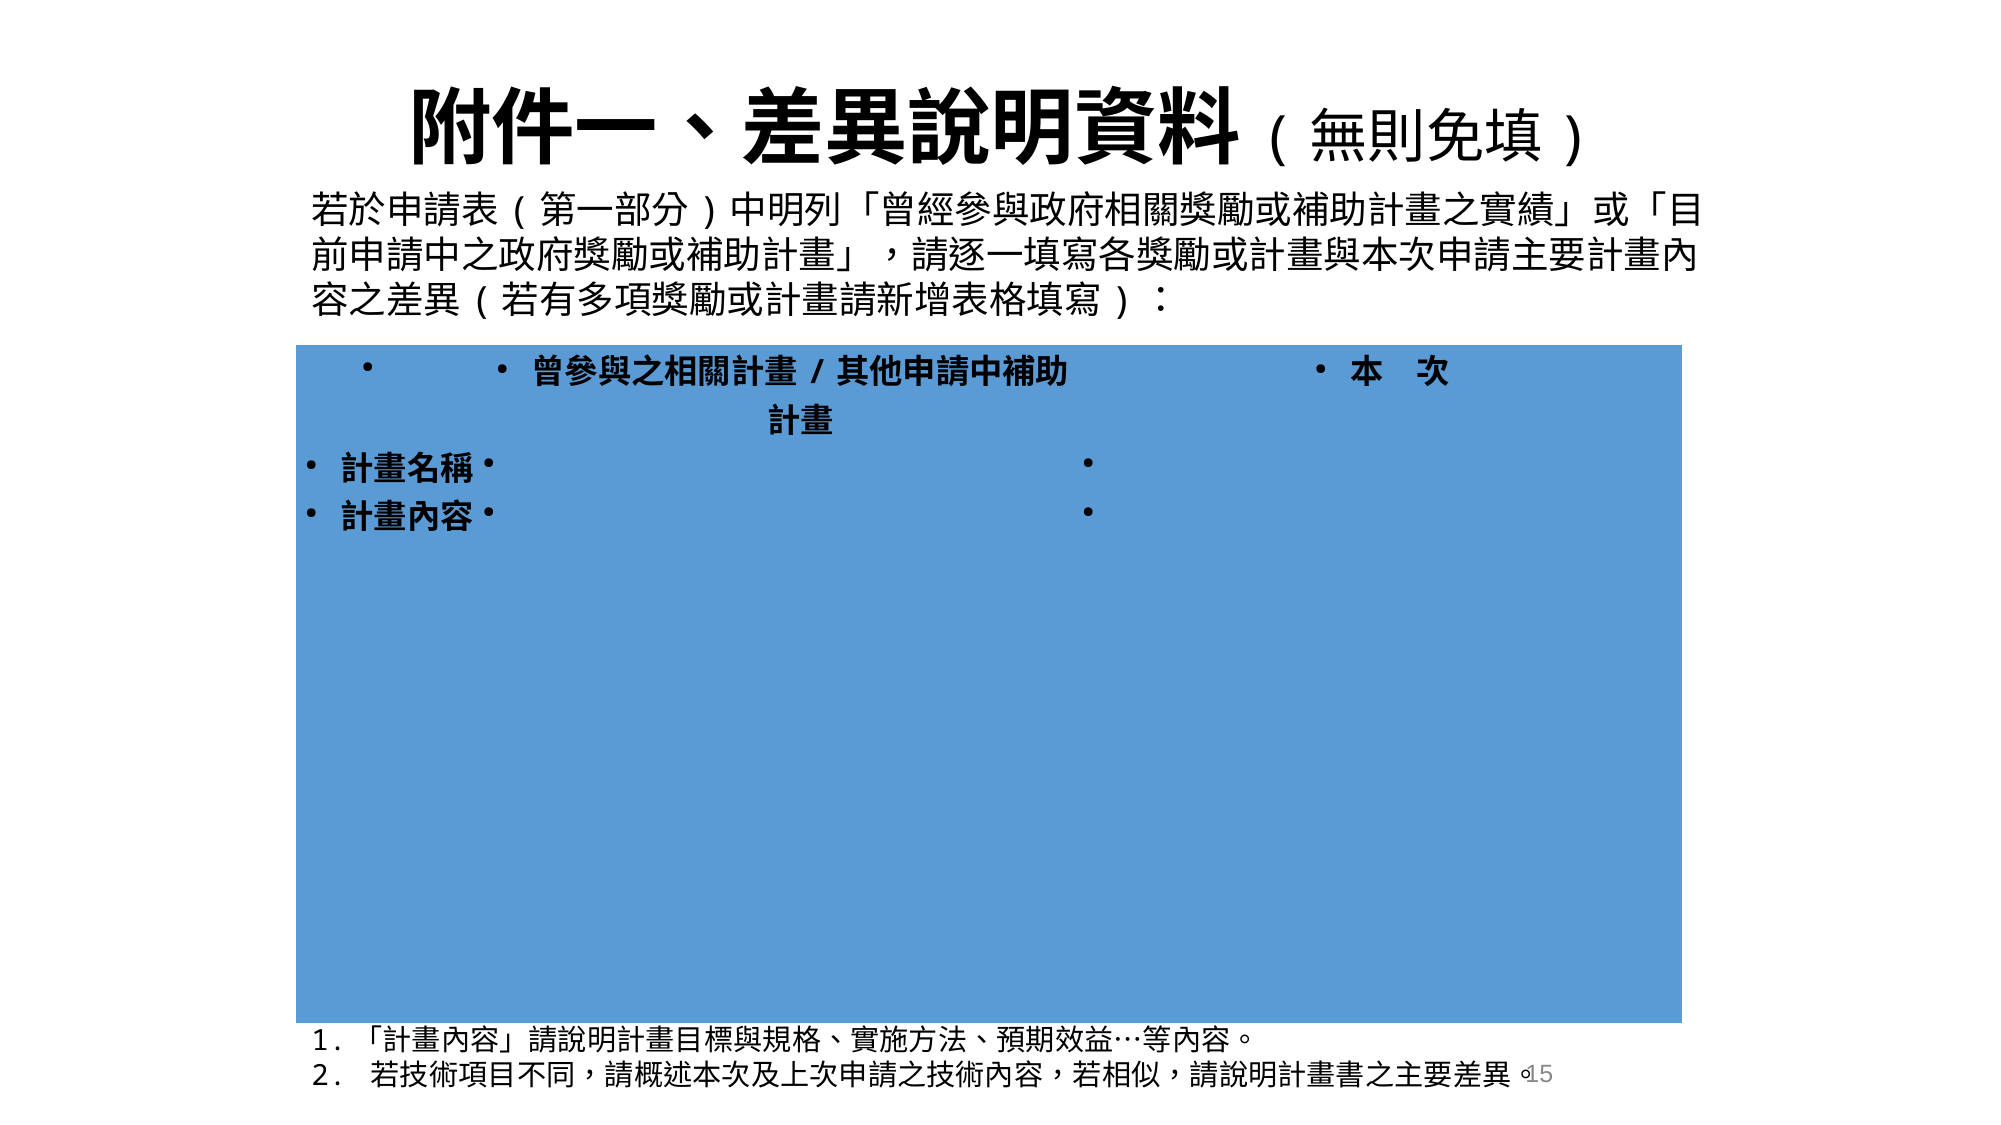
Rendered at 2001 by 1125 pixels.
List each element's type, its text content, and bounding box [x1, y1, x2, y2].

table_cell 計畫內容 [296, 490, 483, 1023]
table_cell [483, 442, 1083, 490]
table_cell 計畫名稱 [296, 442, 483, 490]
table_header [296, 345, 483, 442]
table_header 本 次 [1083, 345, 1682, 442]
table_cell [1083, 442, 1682, 490]
table_cell [483, 490, 1083, 1023]
text_box 15 [1510, 1042, 1977, 1103]
text_box 若於申請表(第一部分)中明列「曾經參與政府相關獎勵或補助計畫之實績」或「目前申請中之政府獎勵或補助計畫」，請逐一填寫各獎勵或計畫與本次申請主要計畫內容之差異(若有多項獎勵或計畫請新增表格填寫)： 註： 1.「計畫內容」請說明計畫目標與規格、實施方法、預期效益…等內容。 2. 若技術項目不同，請概述本次及上次申請之技術內容，若相似，請說明計畫書之主要差異。 [296, 179, 1732, 1084]
table_header 曾參與之相關計畫/其他申請中補助計畫 [483, 345, 1083, 442]
title 附件一、差異說明資料(無則免填) [112, 54, 1913, 179]
table_cell [1083, 490, 1682, 1023]
